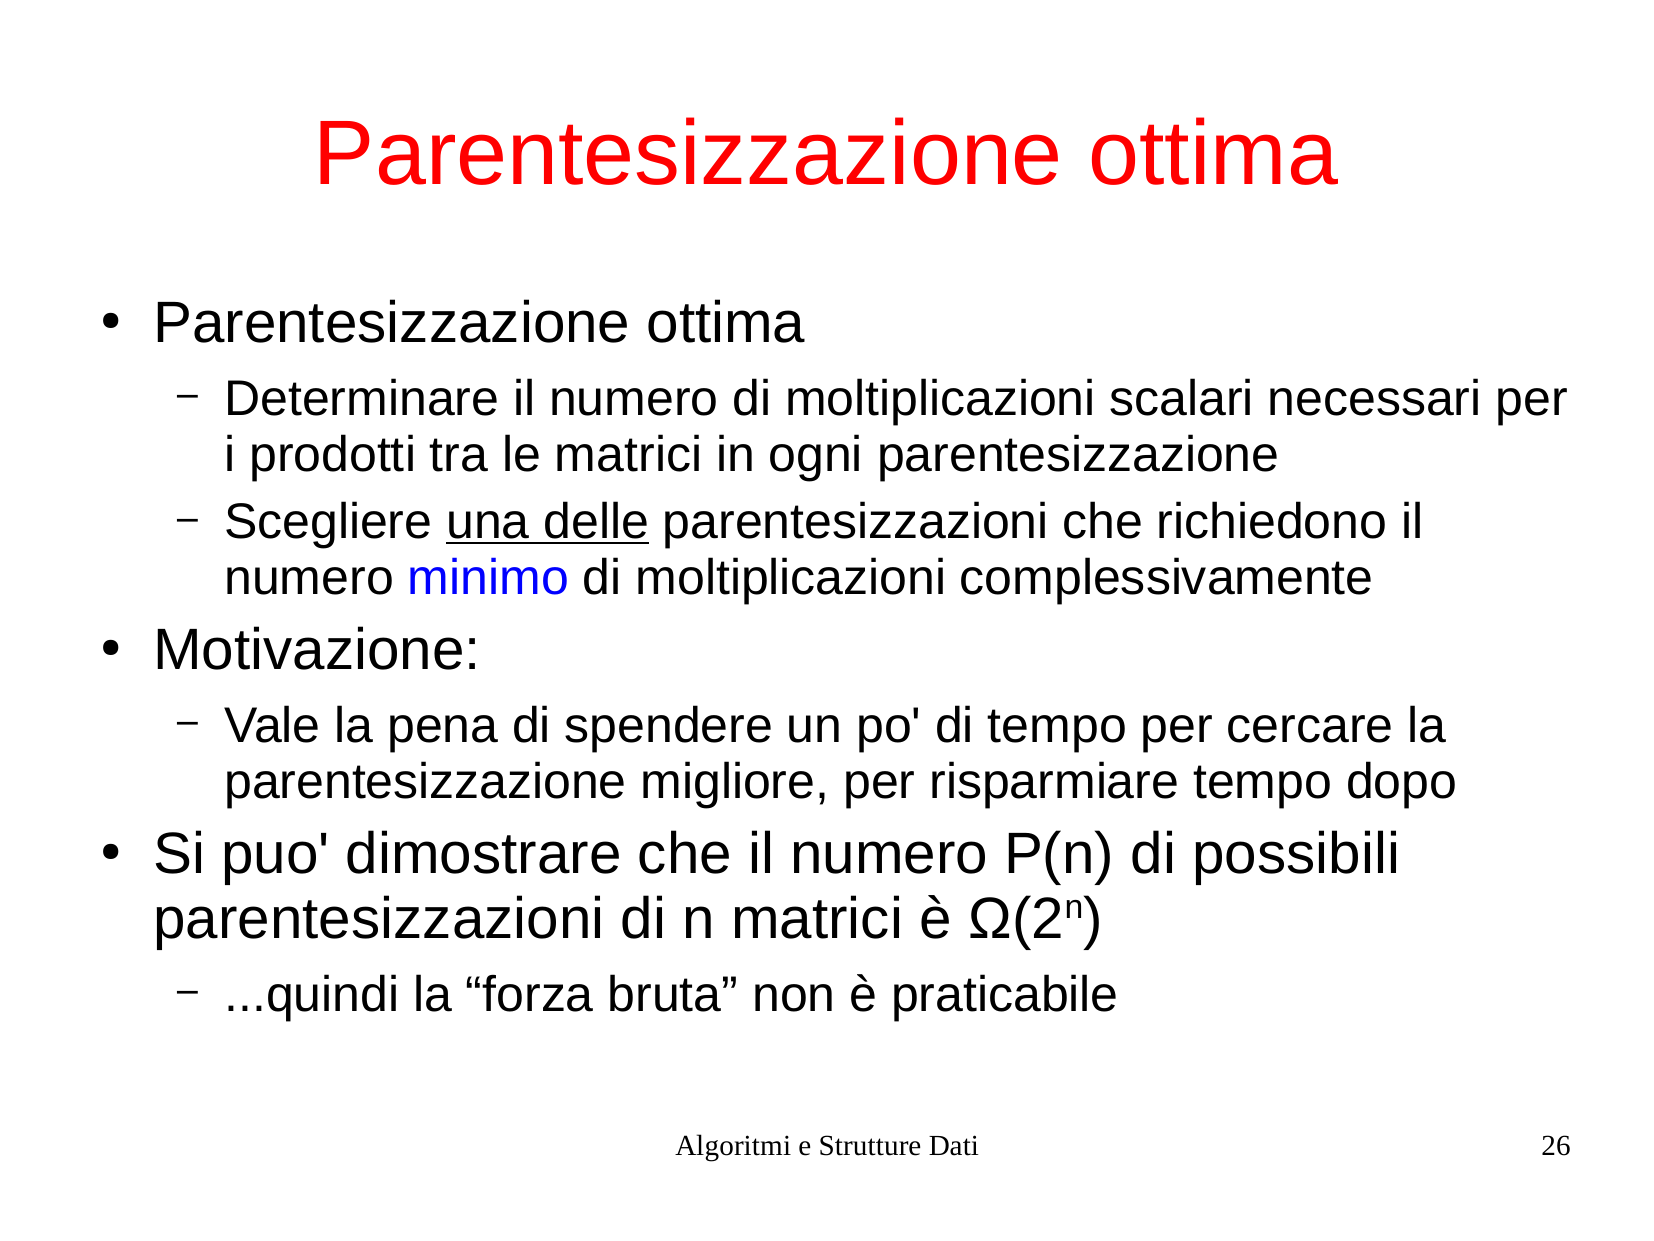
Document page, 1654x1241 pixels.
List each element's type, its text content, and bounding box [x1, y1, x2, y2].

list Parentesizzazione ottima Determinare il numero di moltiplicazioni scalari necessari per i prodotti tra le matrici in ogni parentesizzazione Scegliere una delle parentesizzazioni che richiedono il numero minimo di moltiplicazioni complessivamente Motivazione: Vale la pena di spendere un po' di tempo per cercare la parentesizzazione migliore, per risparmiare tempo dopo Si puo' dimostrare che il numero P(n) di possibili parentesizzazioni di n matrici è Ω(2n) ...quindi la “forza bruta” non è praticabile [82, 290, 1571, 1109]
title Parentesizzazione ottima [82, 49, 1571, 257]
